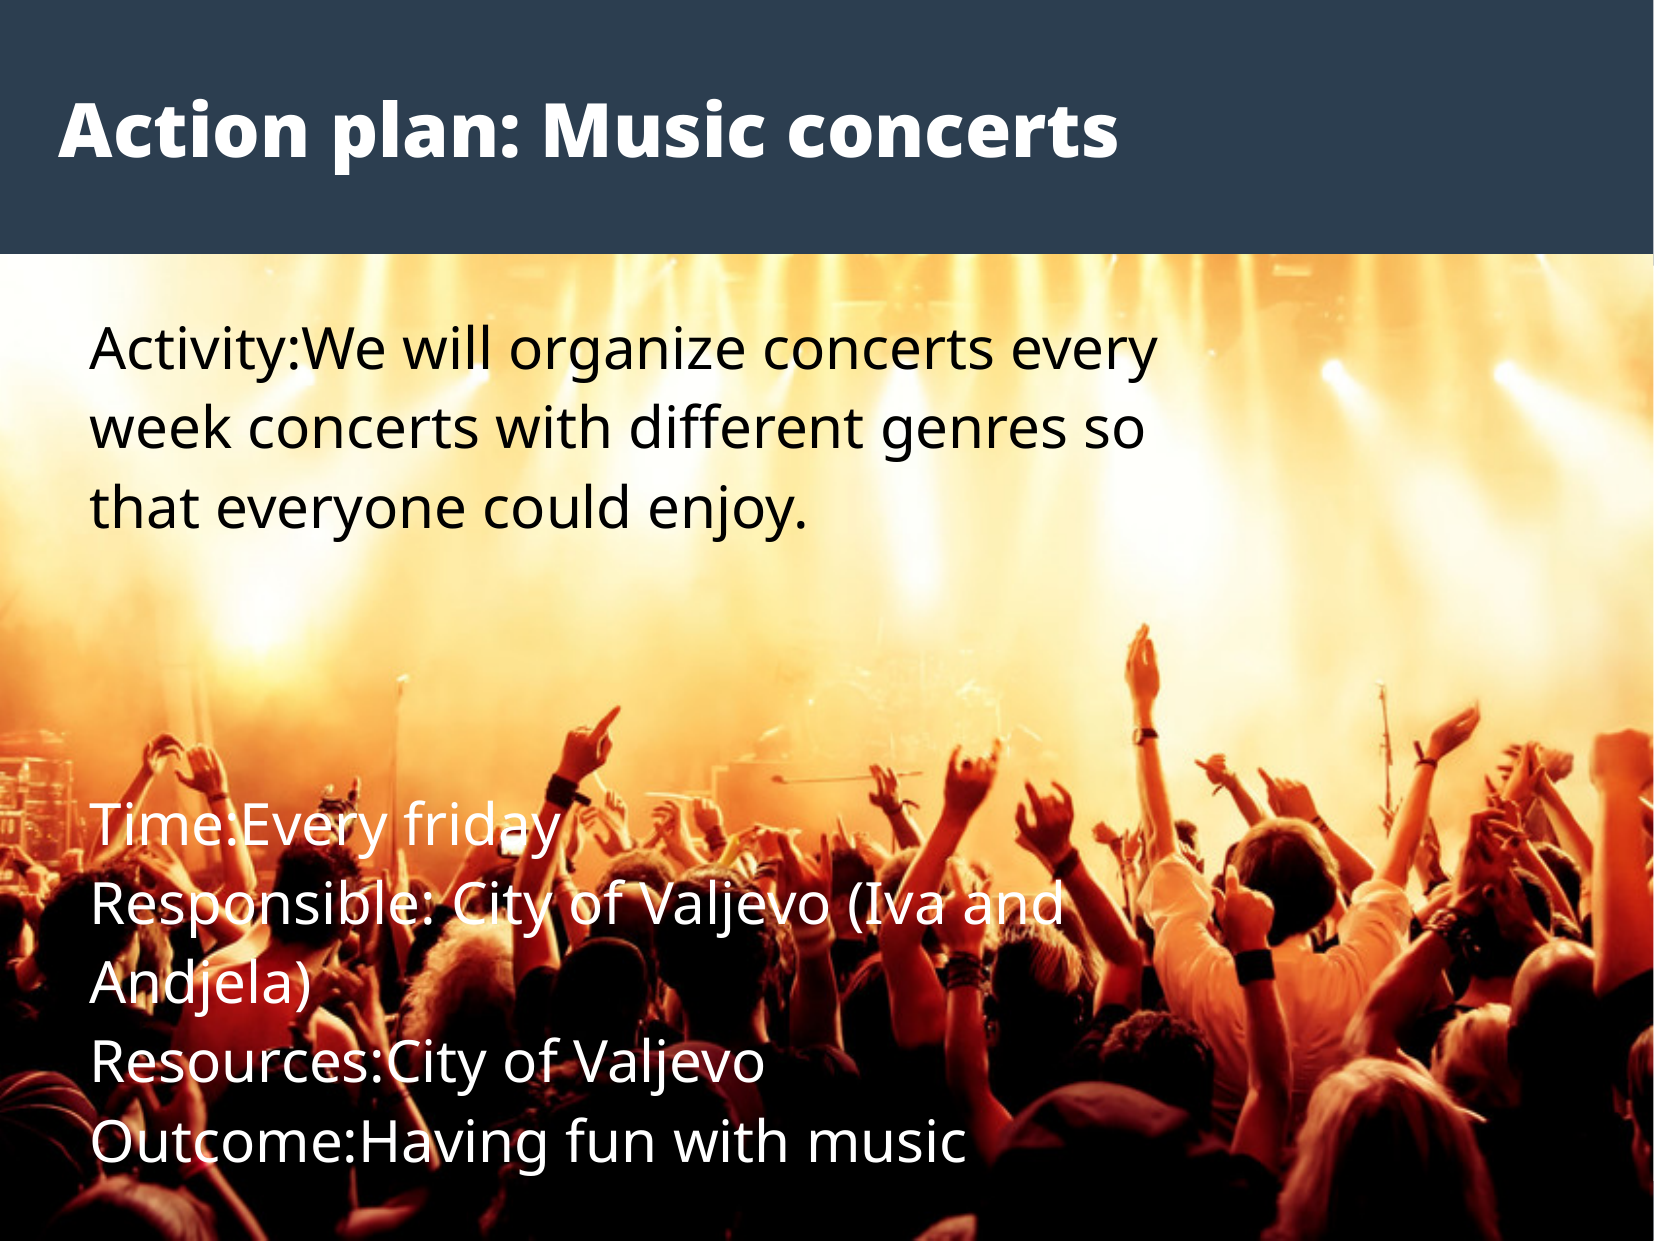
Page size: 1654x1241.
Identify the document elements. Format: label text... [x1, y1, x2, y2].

title Action plan: Music concerts [59, 49, 1595, 207]
text_box Activity:We will organize concerts every week concerts with different genres so that everyone could enjoy. Time:Every friday Responsible: City of Valjevo (Iva and Andjela) Resources:City of Valjevo Outcome:Having fun with music [75, 300, 1246, 1048]
picture [0, 254, 1654, 1241]
